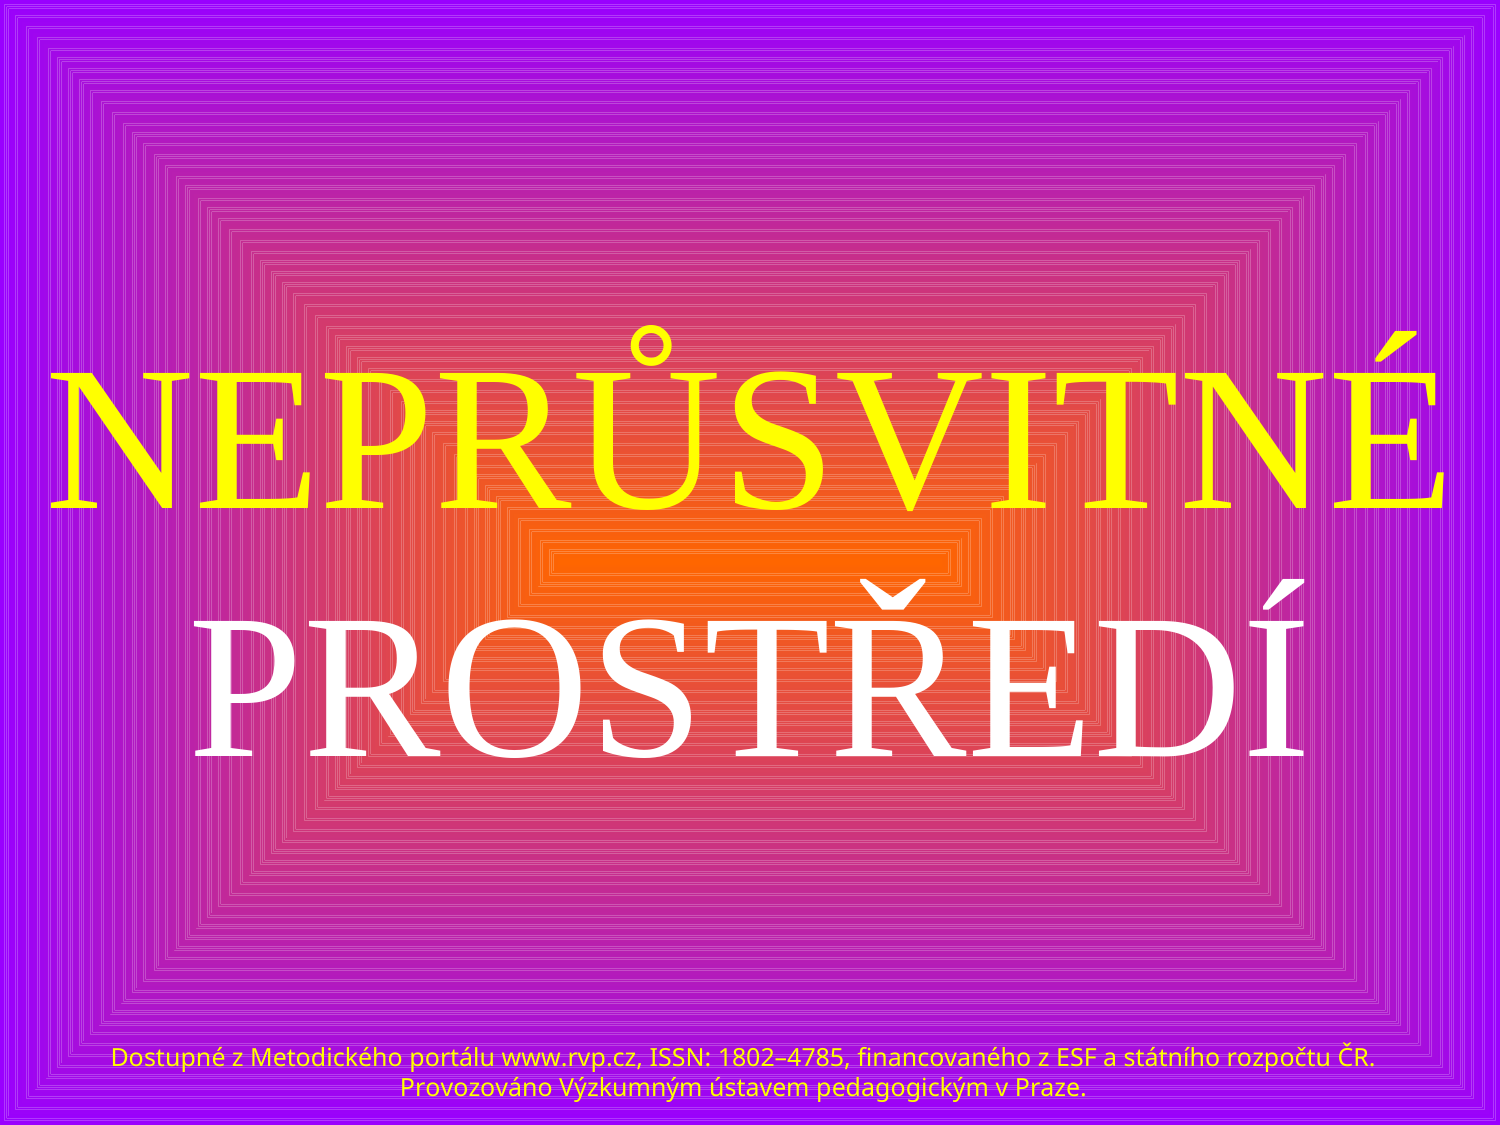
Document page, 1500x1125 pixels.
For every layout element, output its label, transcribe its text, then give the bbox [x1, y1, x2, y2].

text_box NEPRŮSVITNÉ PROSTŘEDÍ [0, 294, 1500, 806]
text_box Dostupné z Metodického portálu www.rvp.cz, ISSN: 1802–4785, financovaného z ESF a státního rozpočtu ČR. Provozováno Výzkumným ústavem pedagogickým v Praze. [35, 1041, 1454, 1102]
